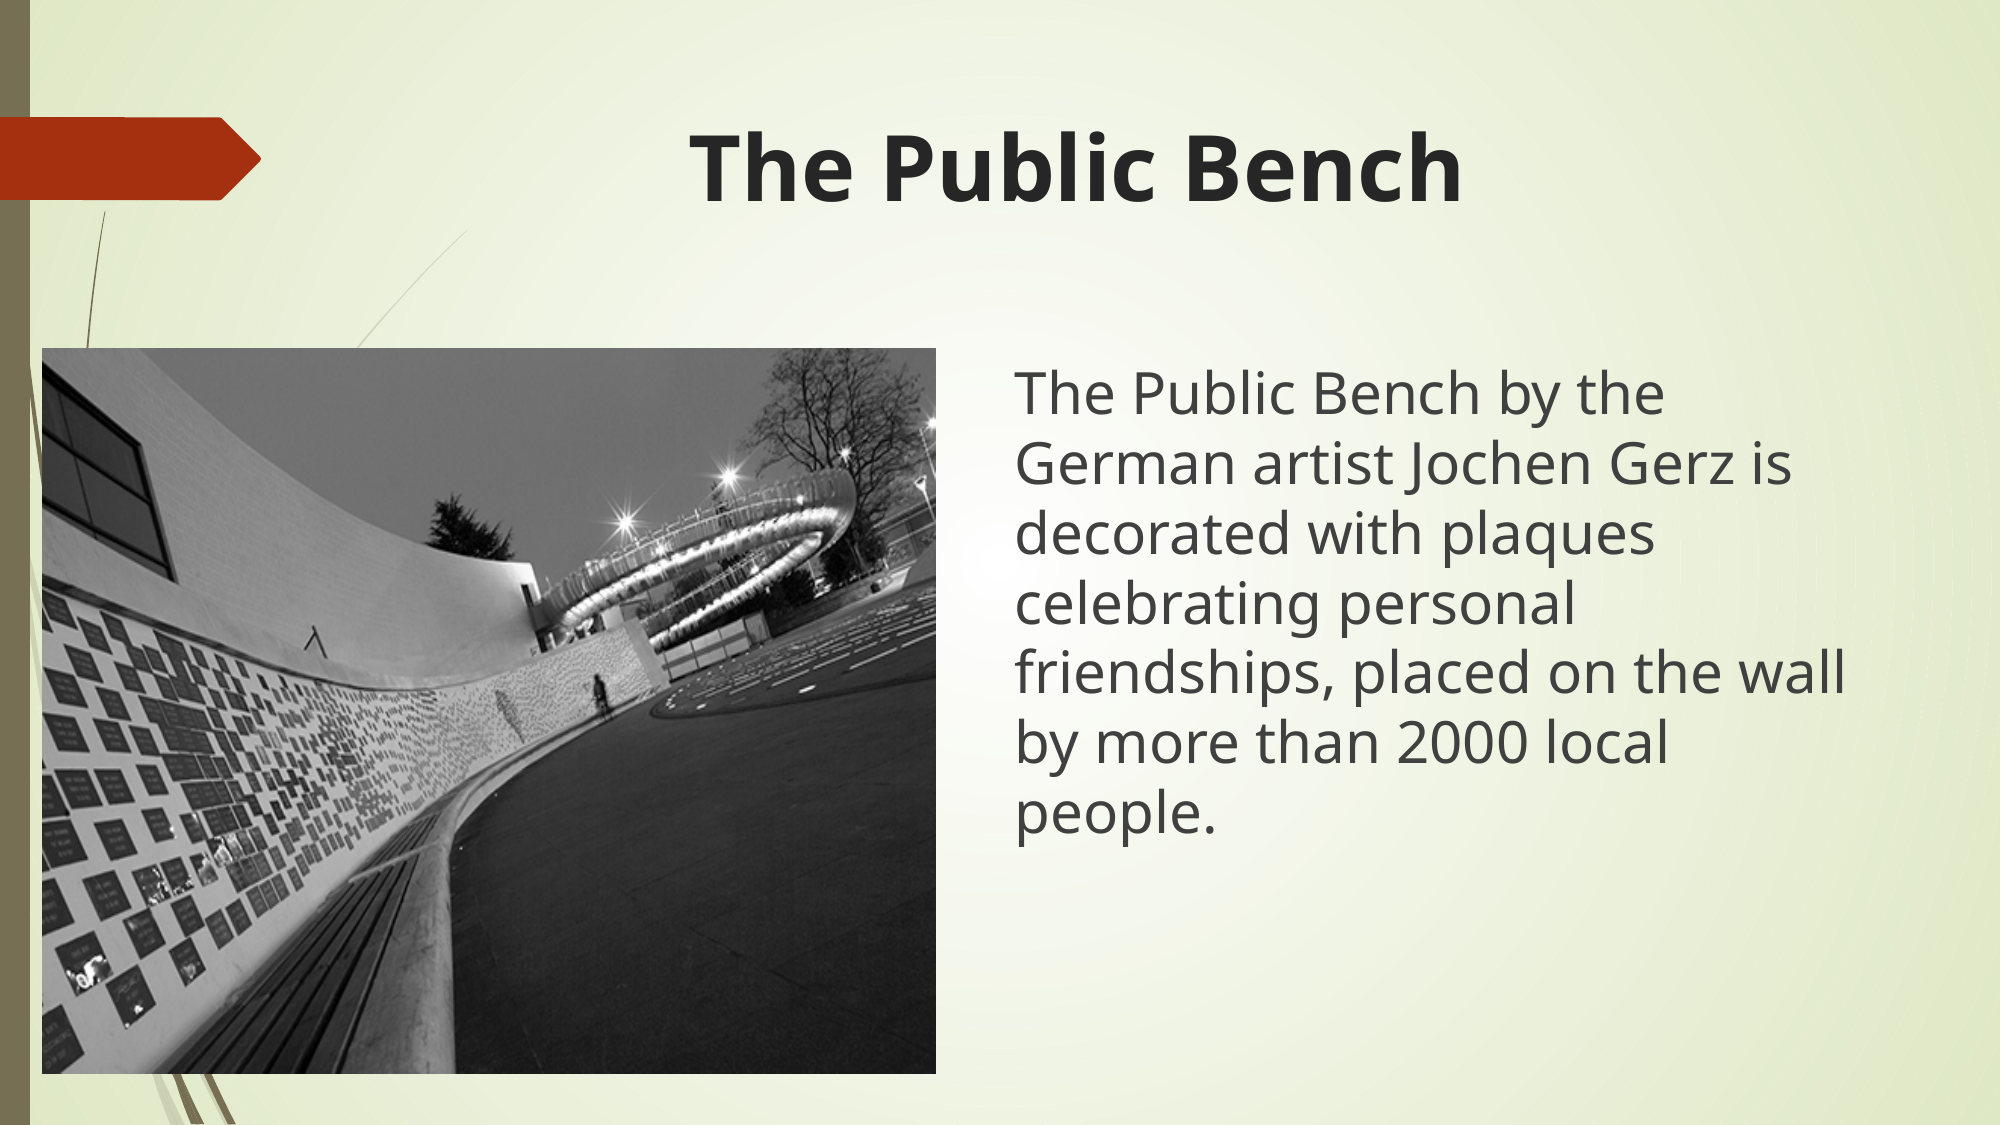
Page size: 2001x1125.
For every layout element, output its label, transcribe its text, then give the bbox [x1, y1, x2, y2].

picture [42, 348, 936, 1074]
title The Public Bench [267, 102, 1888, 313]
list The Public Bench by the German artist Jochen Gerz is decorated with plaques celebrating personal friendships, placed on the wall by more than 2000 local people. [999, 348, 1888, 1055]
